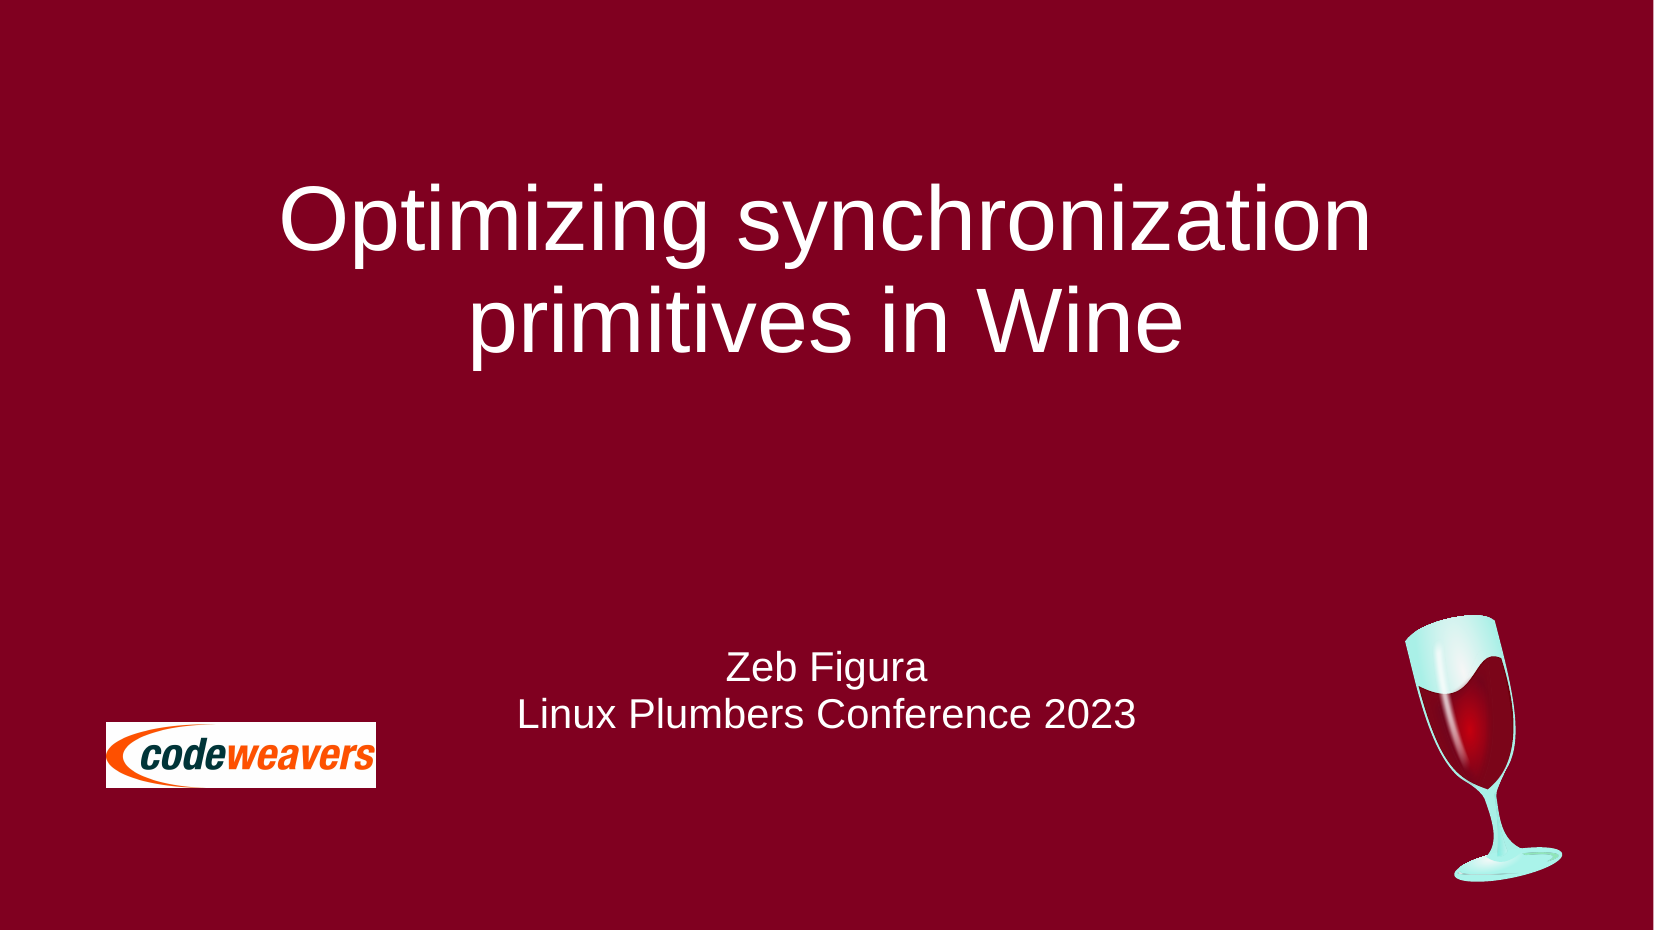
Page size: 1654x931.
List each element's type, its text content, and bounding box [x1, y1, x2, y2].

picture [106, 722, 376, 788]
picture [1344, 588, 1640, 931]
title Optimizing synchronization primitives in Wine [82, 167, 1571, 373]
subtitle Zeb Figura Linux Plumbers Conference 2023 [82, 425, 1571, 807]
